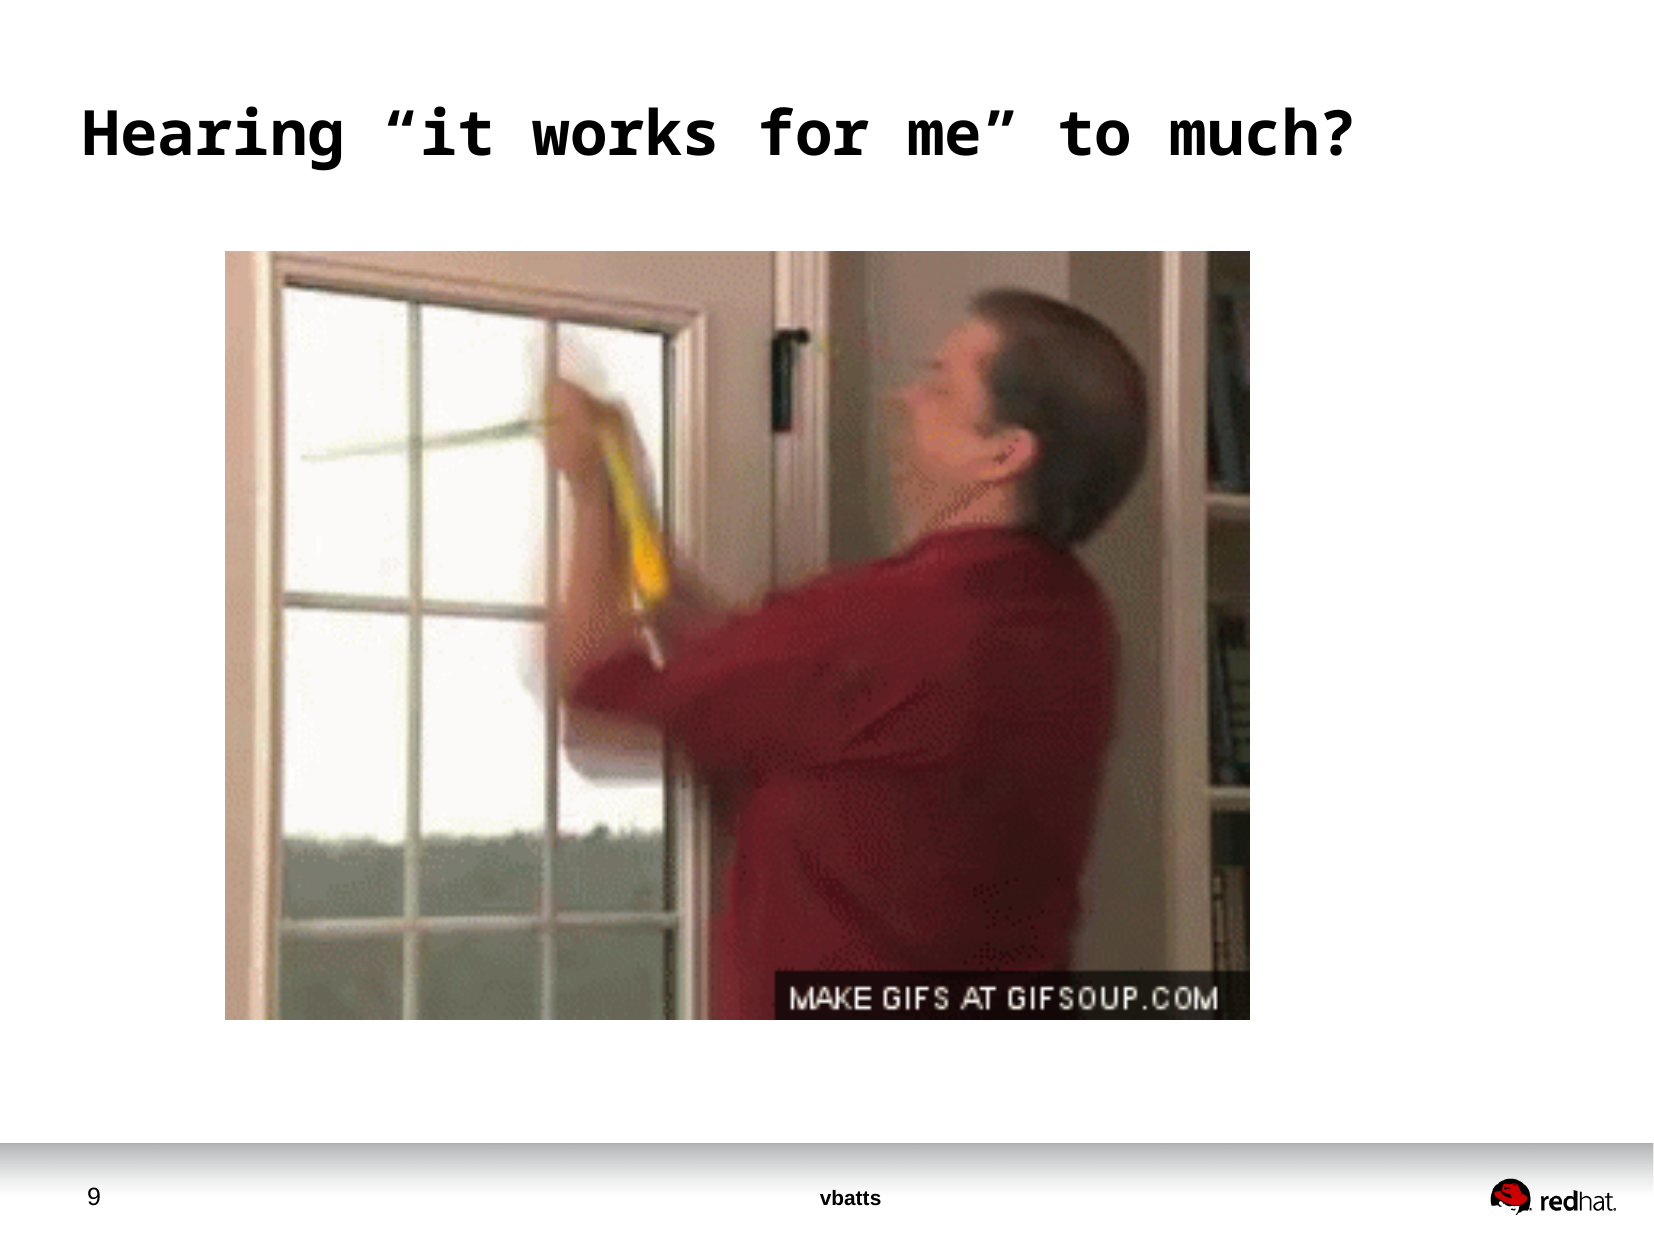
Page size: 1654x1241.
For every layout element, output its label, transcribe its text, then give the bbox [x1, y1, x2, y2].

picture [225, 251, 1250, 1021]
title Hearing “it works for me” to much? [82, 37, 1571, 226]
picture [0, 1143, 1654, 1241]
